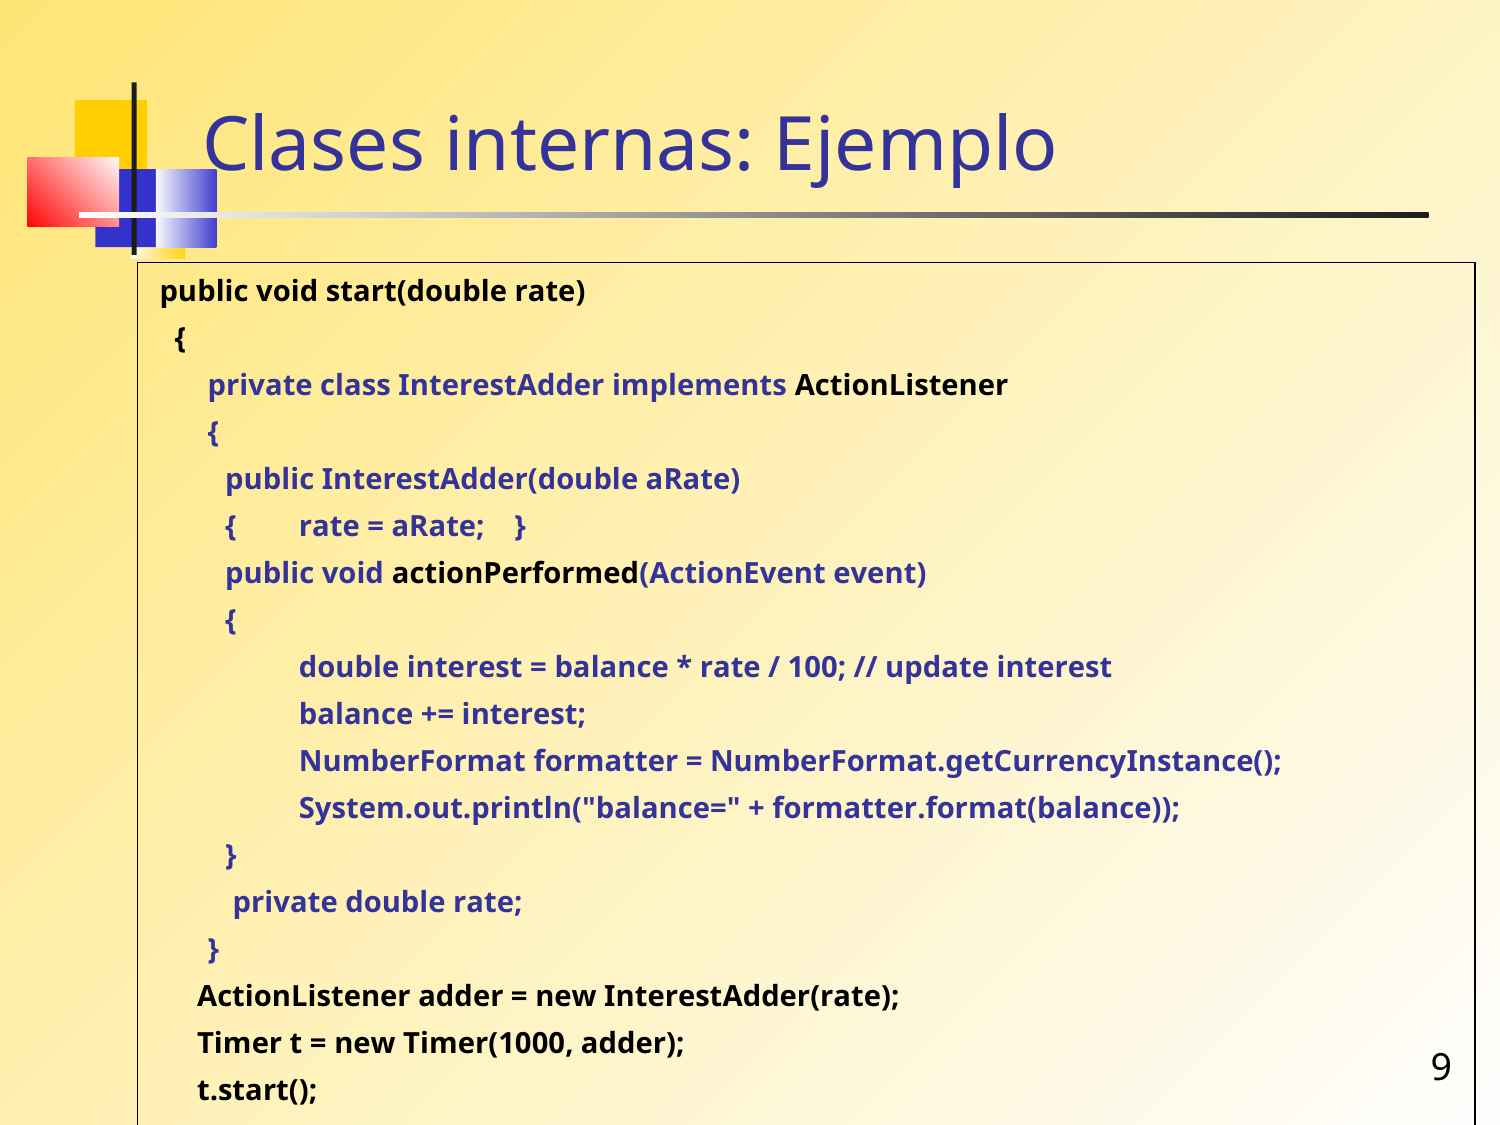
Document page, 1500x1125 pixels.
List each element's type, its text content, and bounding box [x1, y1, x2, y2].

list public void start(double rate)‏ { private class InterestAdder implements ActionListener { public InterestAdder(double aRate)‏ { rate = aRate; } public void actionPerformed(ActionEvent event)‏ { double interest = balance * rate / 100; // update interest balance += interest; NumberFormat formatter = NumberFormat.getCurrencyInstance(); System.out.println("balance=" + formatter.format(balance)); } private double rate; } ActionListener adder = new InterestAdder(rate); Timer t = new Timer(1000, adder); t.start(); } [137, 262, 1475, 1125]
title Clases internas: Ejemplo [187, 37, 1466, 201]
